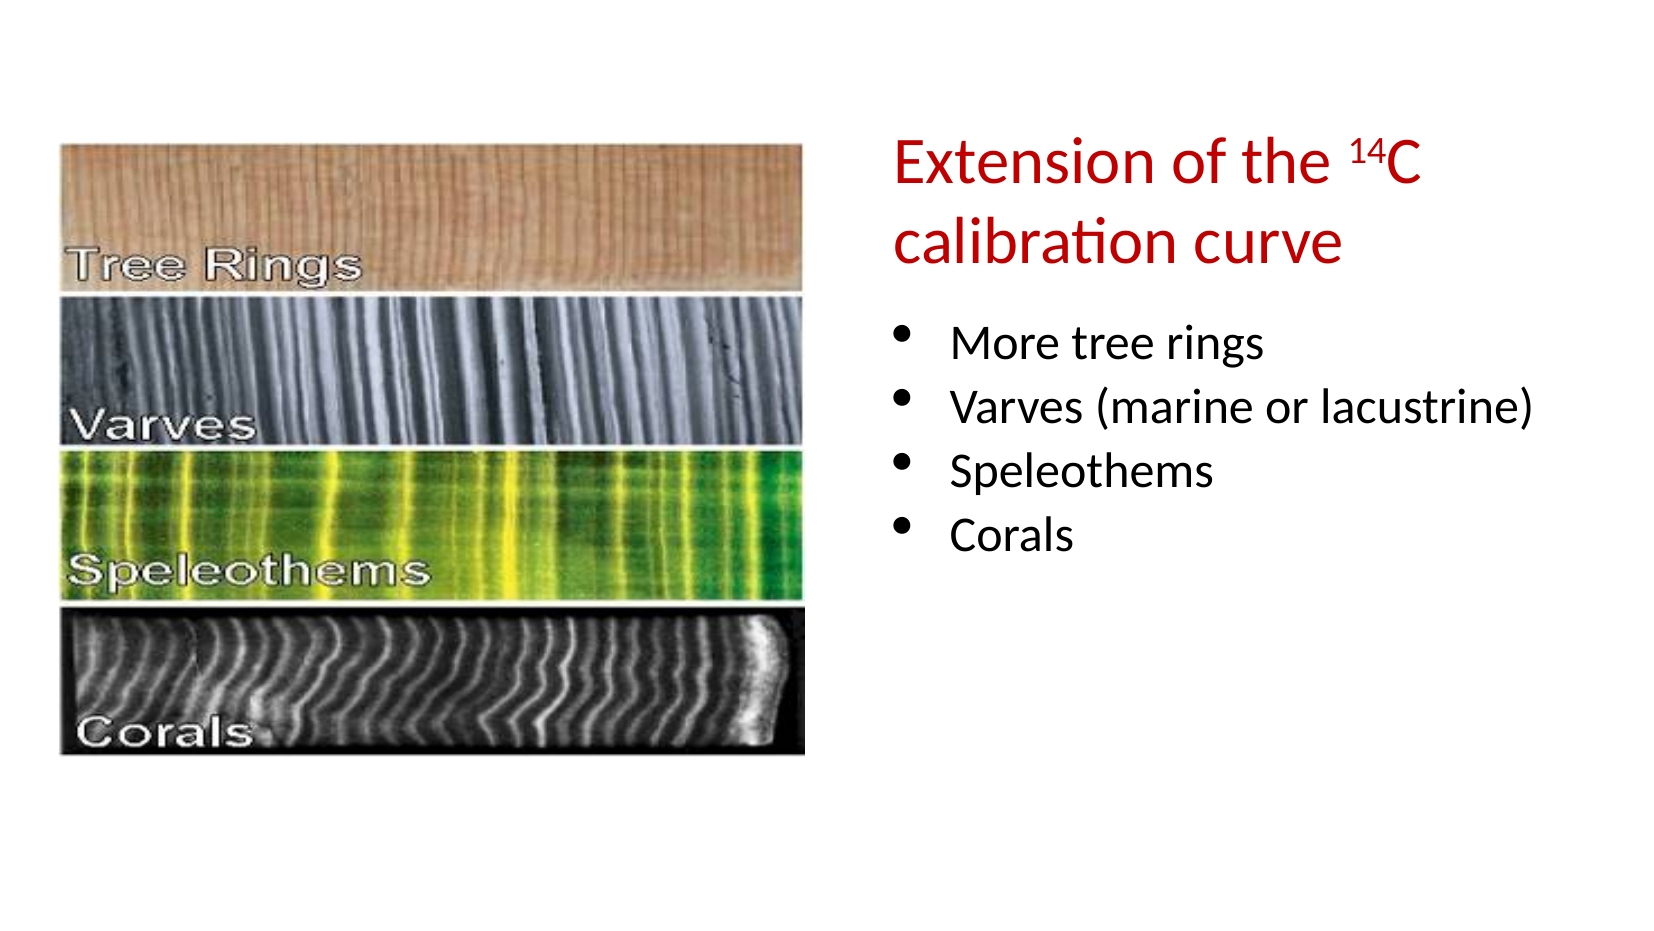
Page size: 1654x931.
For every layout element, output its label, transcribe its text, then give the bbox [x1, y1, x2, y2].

text_box More tree rings Varves (marine or lacustrine) Speleothems Corals [878, 308, 1608, 866]
text_box Extension of the 14C calibration curve [878, 37, 1571, 308]
picture [58, 142, 805, 758]
